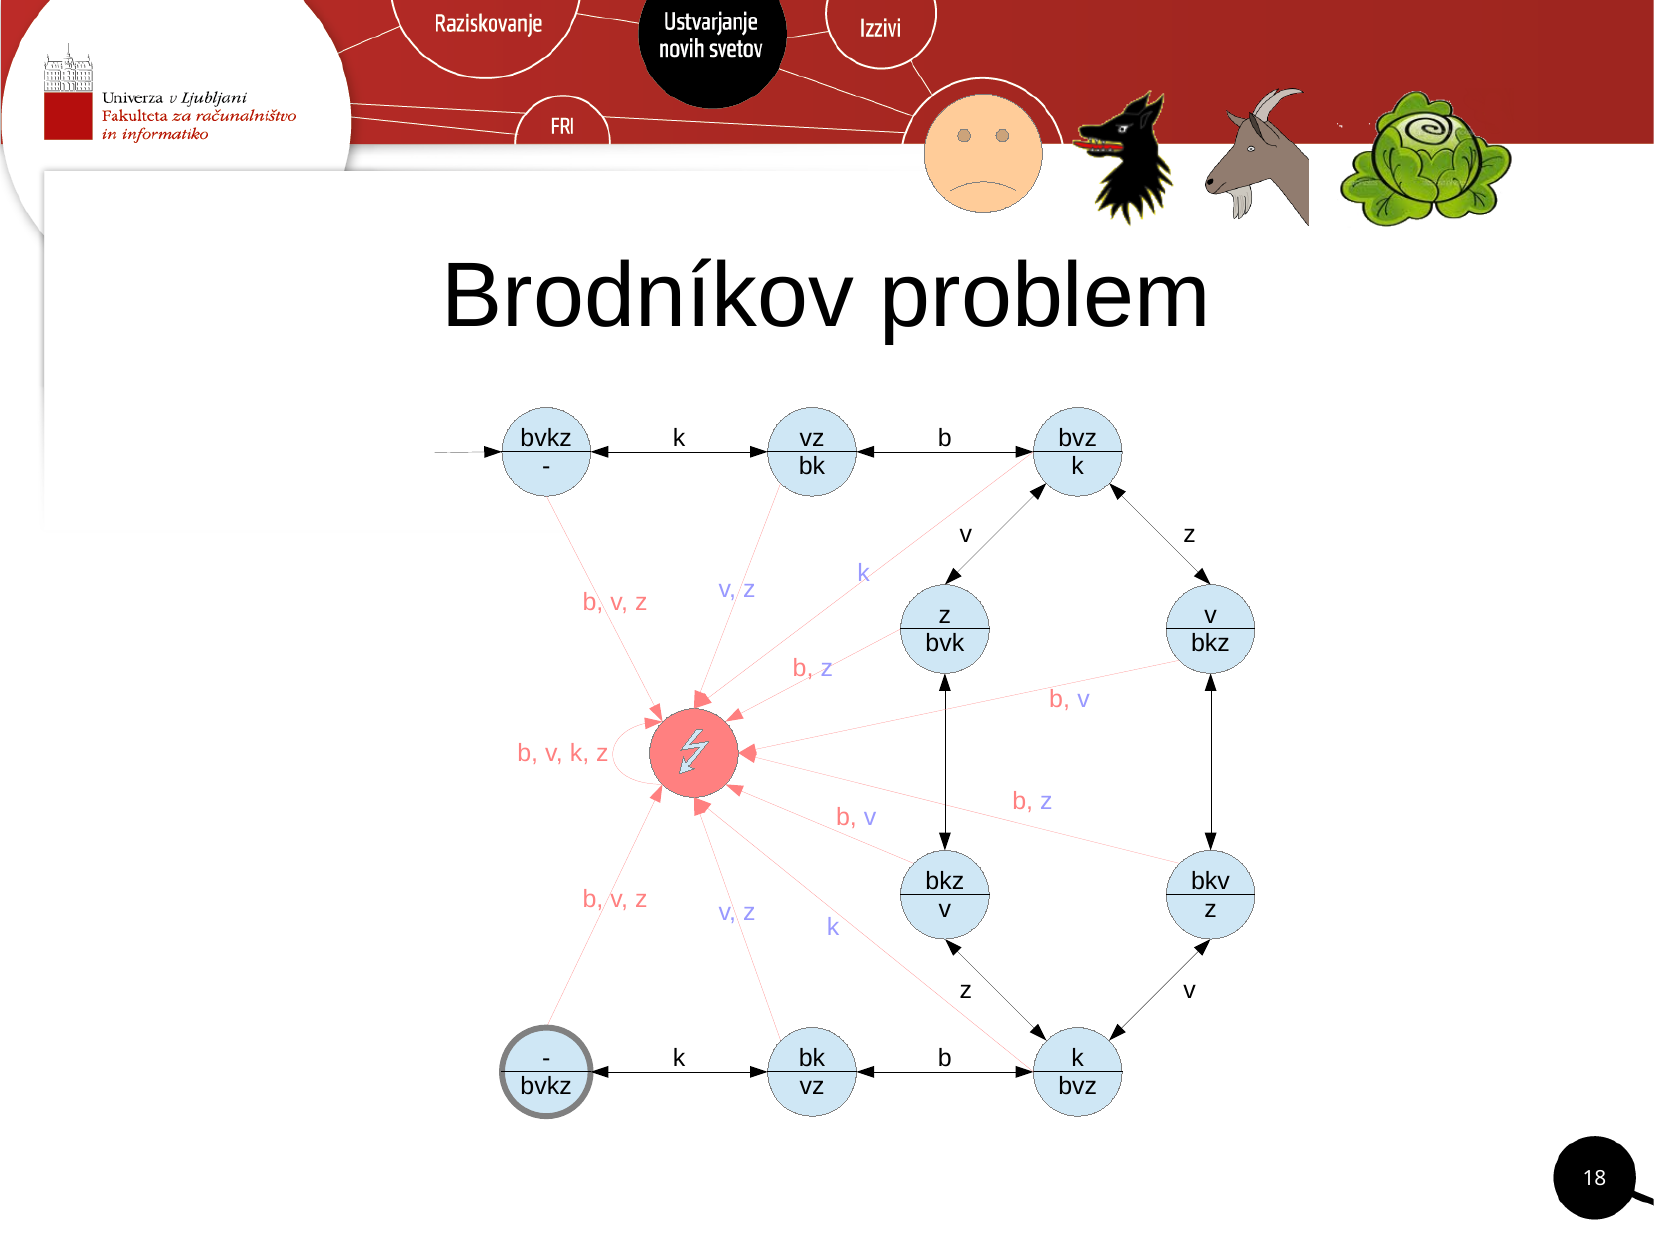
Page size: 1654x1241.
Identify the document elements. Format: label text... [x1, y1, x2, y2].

text_box <številka> [1553, 1145, 1636, 1212]
text_box k bvz [1033, 1072, 1123, 1117]
text_box bk vz [767, 1072, 857, 1117]
text_box vz bk [767, 452, 857, 497]
text_box bkz v [900, 895, 990, 940]
text_box v bkz [1166, 584, 1255, 628]
text_box - bvkz [501, 1072, 591, 1117]
text_box [924, 94, 1043, 213]
text_box [649, 708, 739, 798]
text_box bvkz - [502, 407, 591, 451]
picture [0, 0, 1654, 1241]
title Brodníkov problem [82, 191, 1571, 399]
text_box k bvz [1033, 1027, 1123, 1071]
text_box bkv z [1166, 895, 1255, 940]
text_box z bvk [900, 584, 990, 628]
text_box v bkz [1166, 629, 1255, 674]
text_box - bvkz [502, 1027, 591, 1071]
text_box z bvk [900, 629, 990, 674]
text_box vz bk [767, 407, 857, 451]
text_box bkv z [1166, 850, 1255, 894]
text_box bk vz [767, 1027, 857, 1071]
text_box bvkz - [502, 452, 591, 497]
text_box bkz v [900, 850, 990, 894]
text_box bvz k [1033, 407, 1123, 497]
